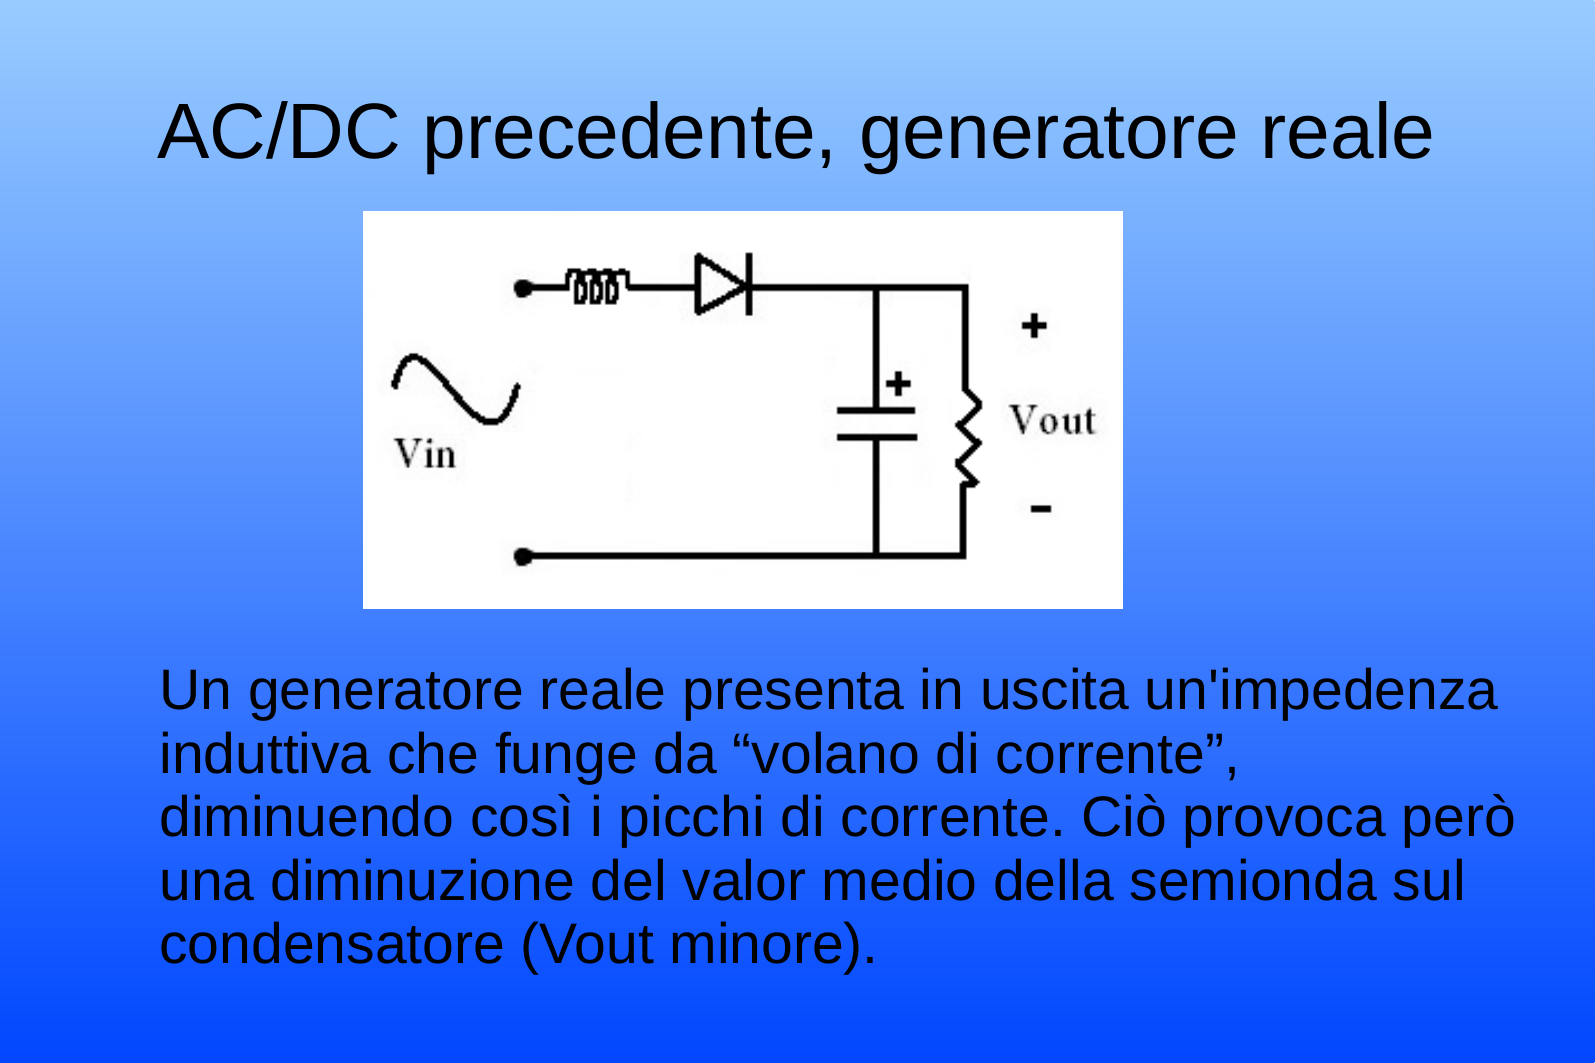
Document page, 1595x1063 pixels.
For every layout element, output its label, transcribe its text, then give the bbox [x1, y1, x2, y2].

title AC/DC precedente, generatore reale [79, 42, 1515, 220]
picture [363, 211, 1123, 609]
list Un generatore reale presenta in uscita un'impedenza induttiva che funge da “volano di corrente”, diminuendo così i picchi di corrente. Ciò provoca però una diminuzione del valor medio della semionda sul condensatore (Vout minore). [88, 658, 1524, 975]
